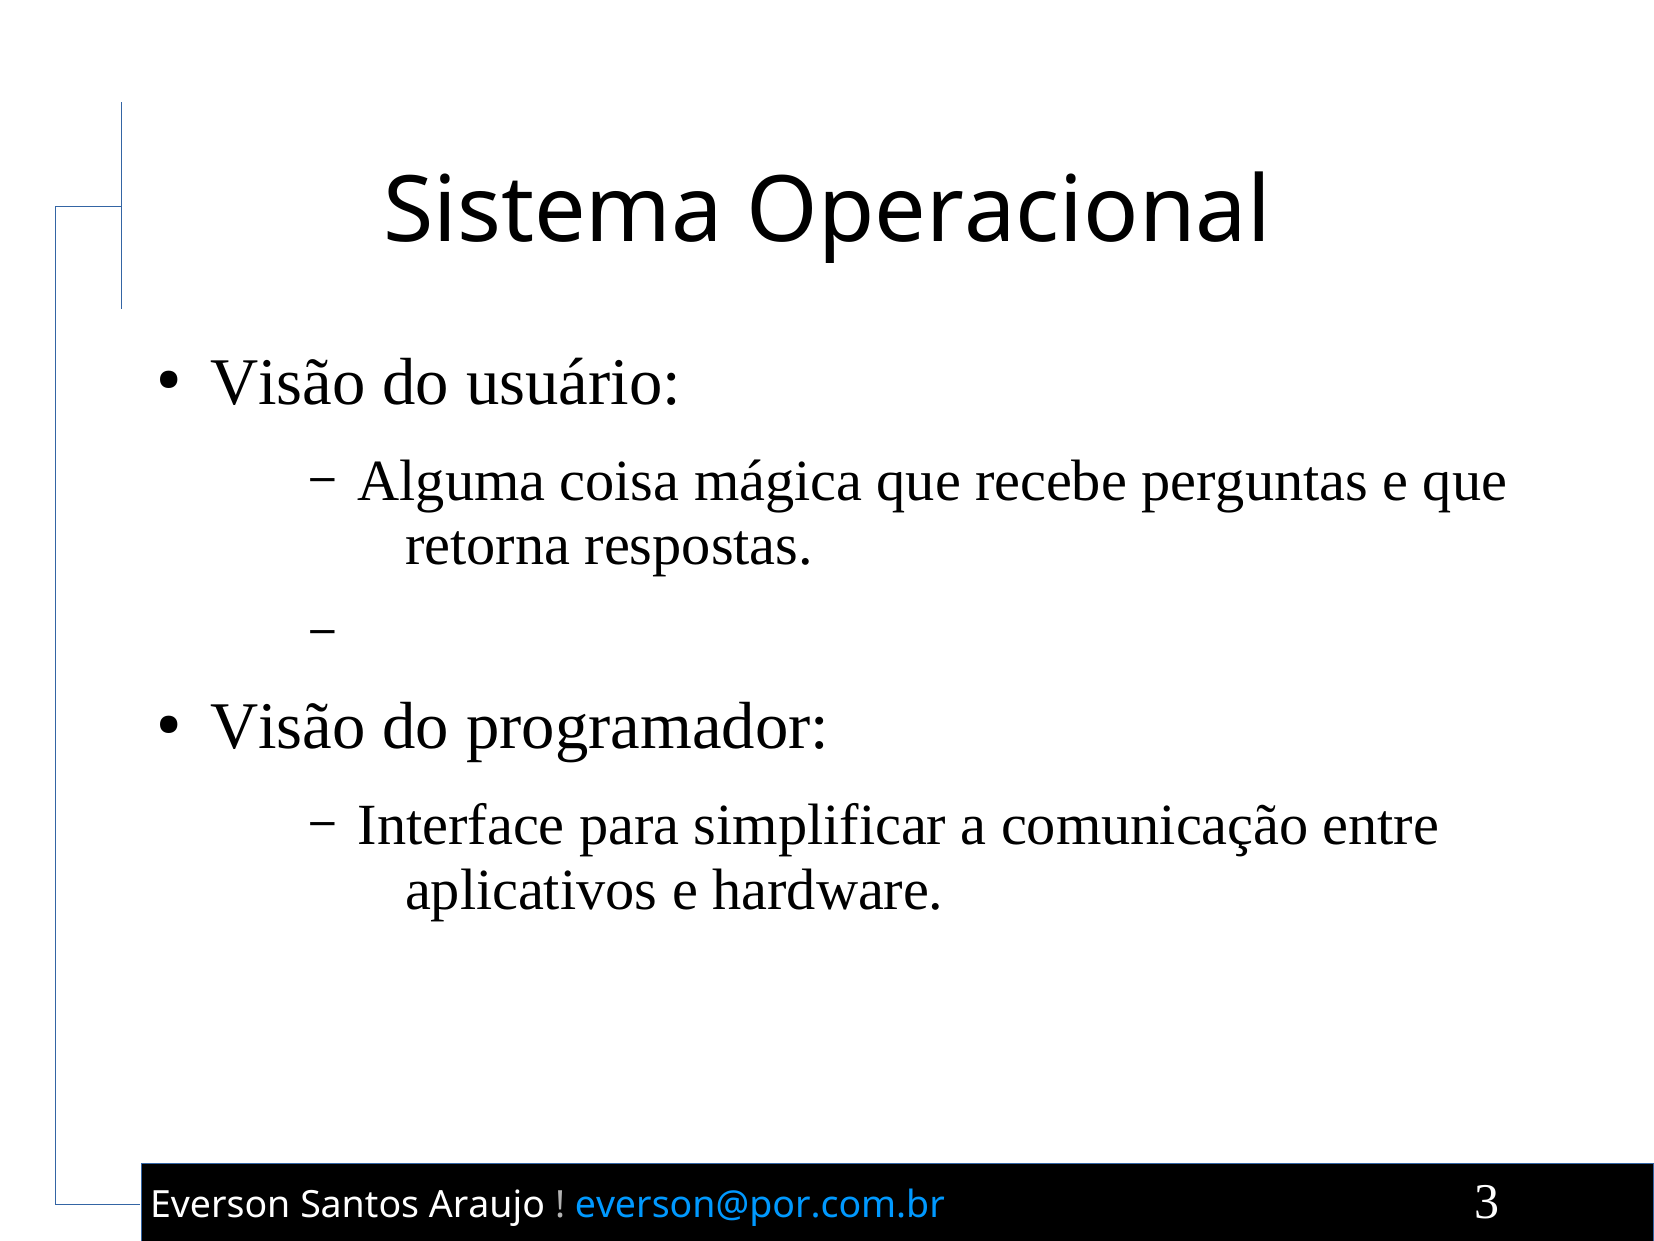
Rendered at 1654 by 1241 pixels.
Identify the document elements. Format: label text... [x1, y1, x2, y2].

title Sistema Operacional [121, 102, 1534, 311]
list Visão do usuário: Alguma coisa mágica que recebe perguntas e que retorna respostas. Visão do programador: Interface para simplificar a comunicação entre aplicativos e hardware. [121, 344, 1534, 1127]
